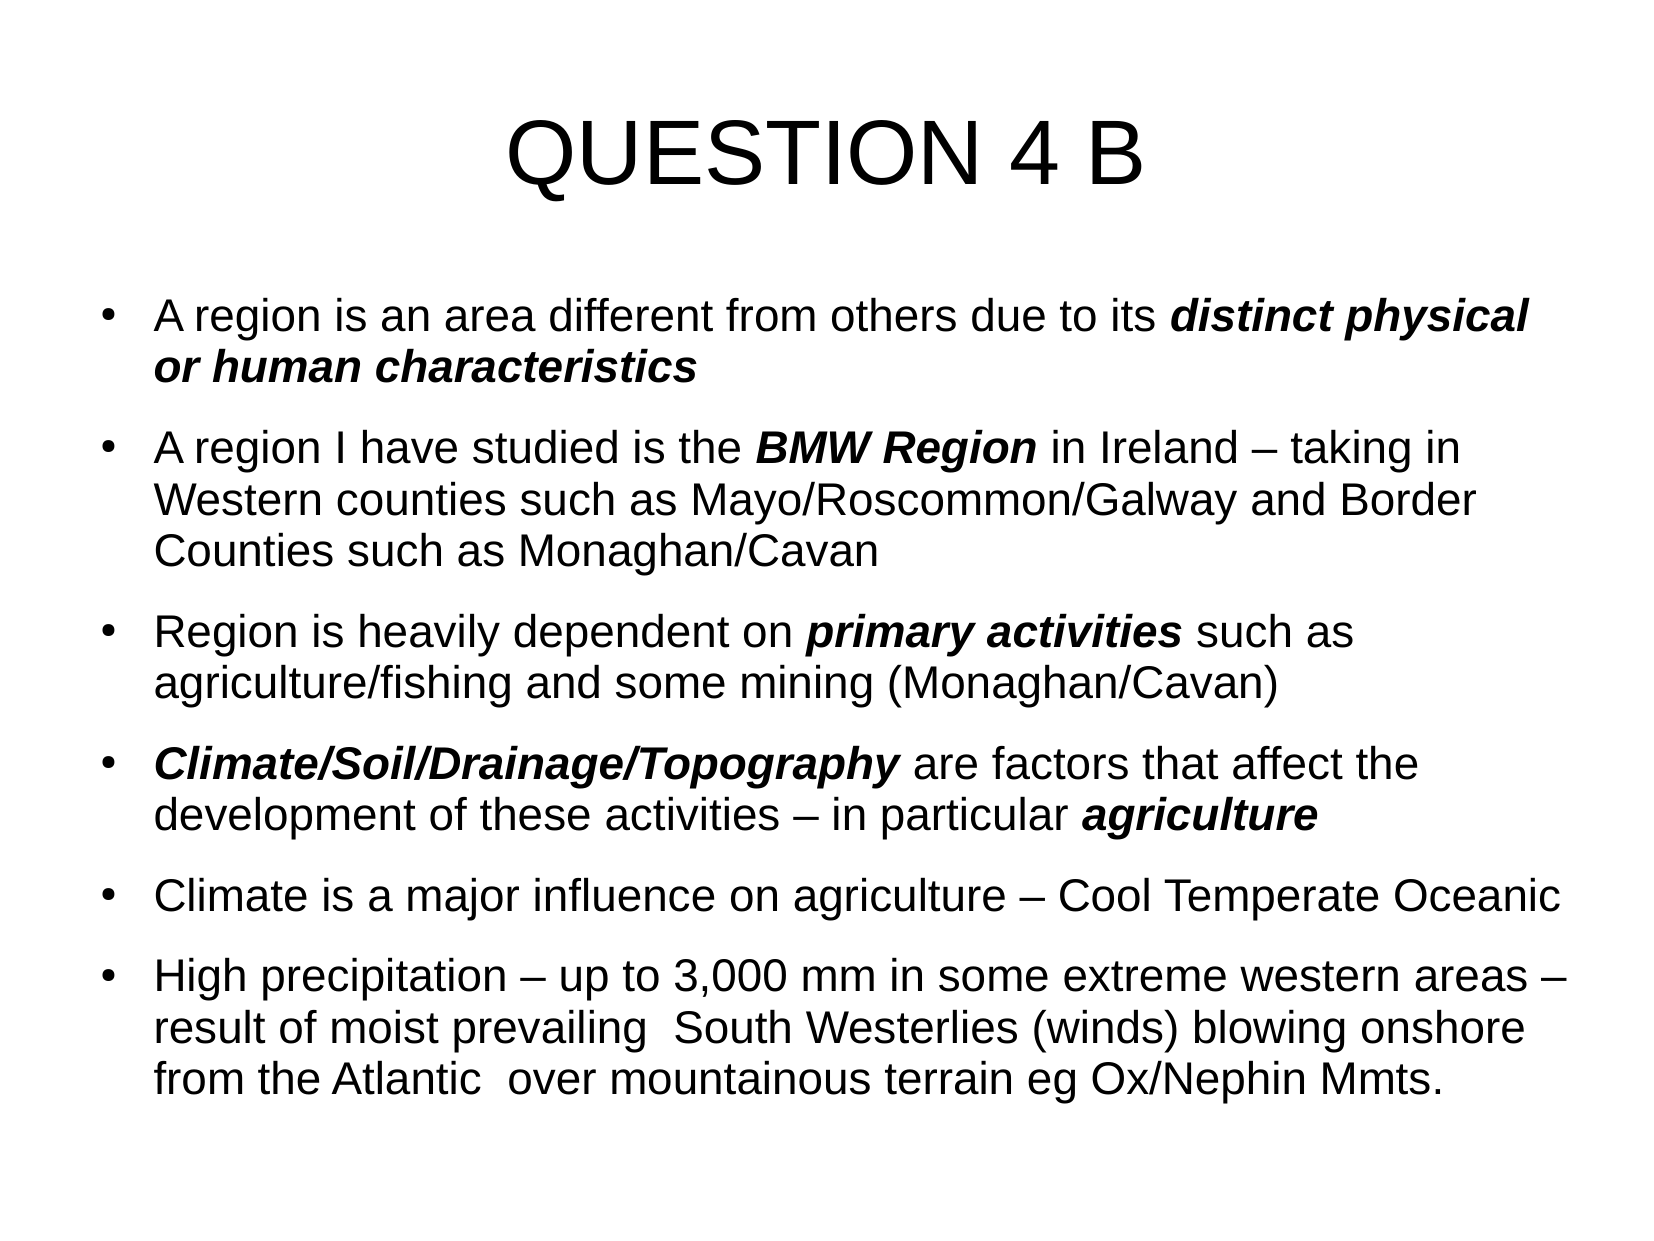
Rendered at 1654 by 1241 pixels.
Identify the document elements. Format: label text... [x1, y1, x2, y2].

title QUESTION 4 B [82, 49, 1571, 257]
list A region is an area different from others due to its distinct physical or human characteristics A region I have studied is the BMW Region in Ireland – taking in Western counties such as Mayo/Roscommon/Galway and Border Counties such as Monaghan/Cavan Region is heavily dependent on primary activities such as agriculture/fishing and some mining (Monaghan/Cavan) Climate/Soil/Drainage/Topography are factors that affect the development of these activities – in particular agriculture Climate is a major influence on agriculture – Cool Temperate Oceanic High precipitation – up to 3,000 mm in some extreme western areas – result of moist prevailing South Westerlies (winds) blowing onshore from the Atlantic over mountainous terrain eg Ox/Nephin Mmts. [82, 290, 1571, 1107]
